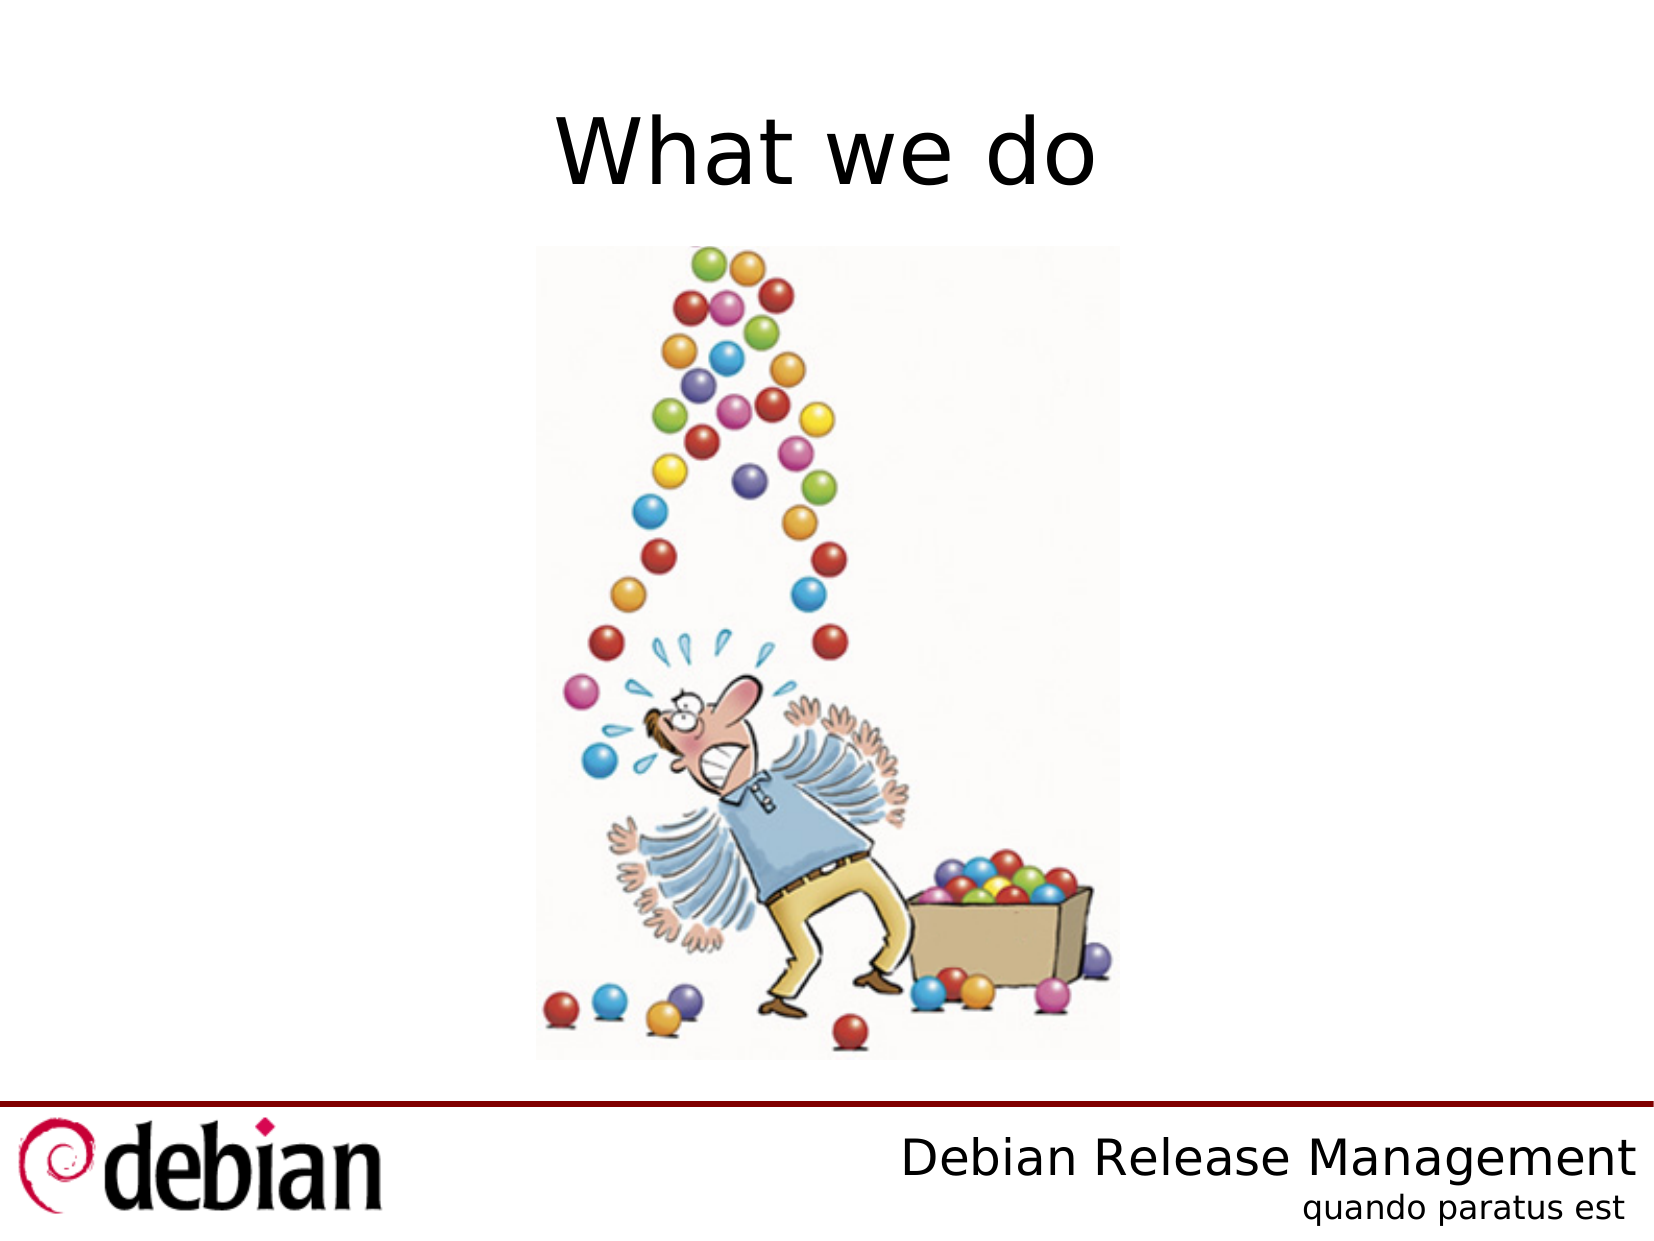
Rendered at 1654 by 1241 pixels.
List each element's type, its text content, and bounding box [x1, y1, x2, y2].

title What we do [82, 49, 1571, 257]
picture [536, 246, 1120, 1060]
picture [16, 1110, 420, 1239]
